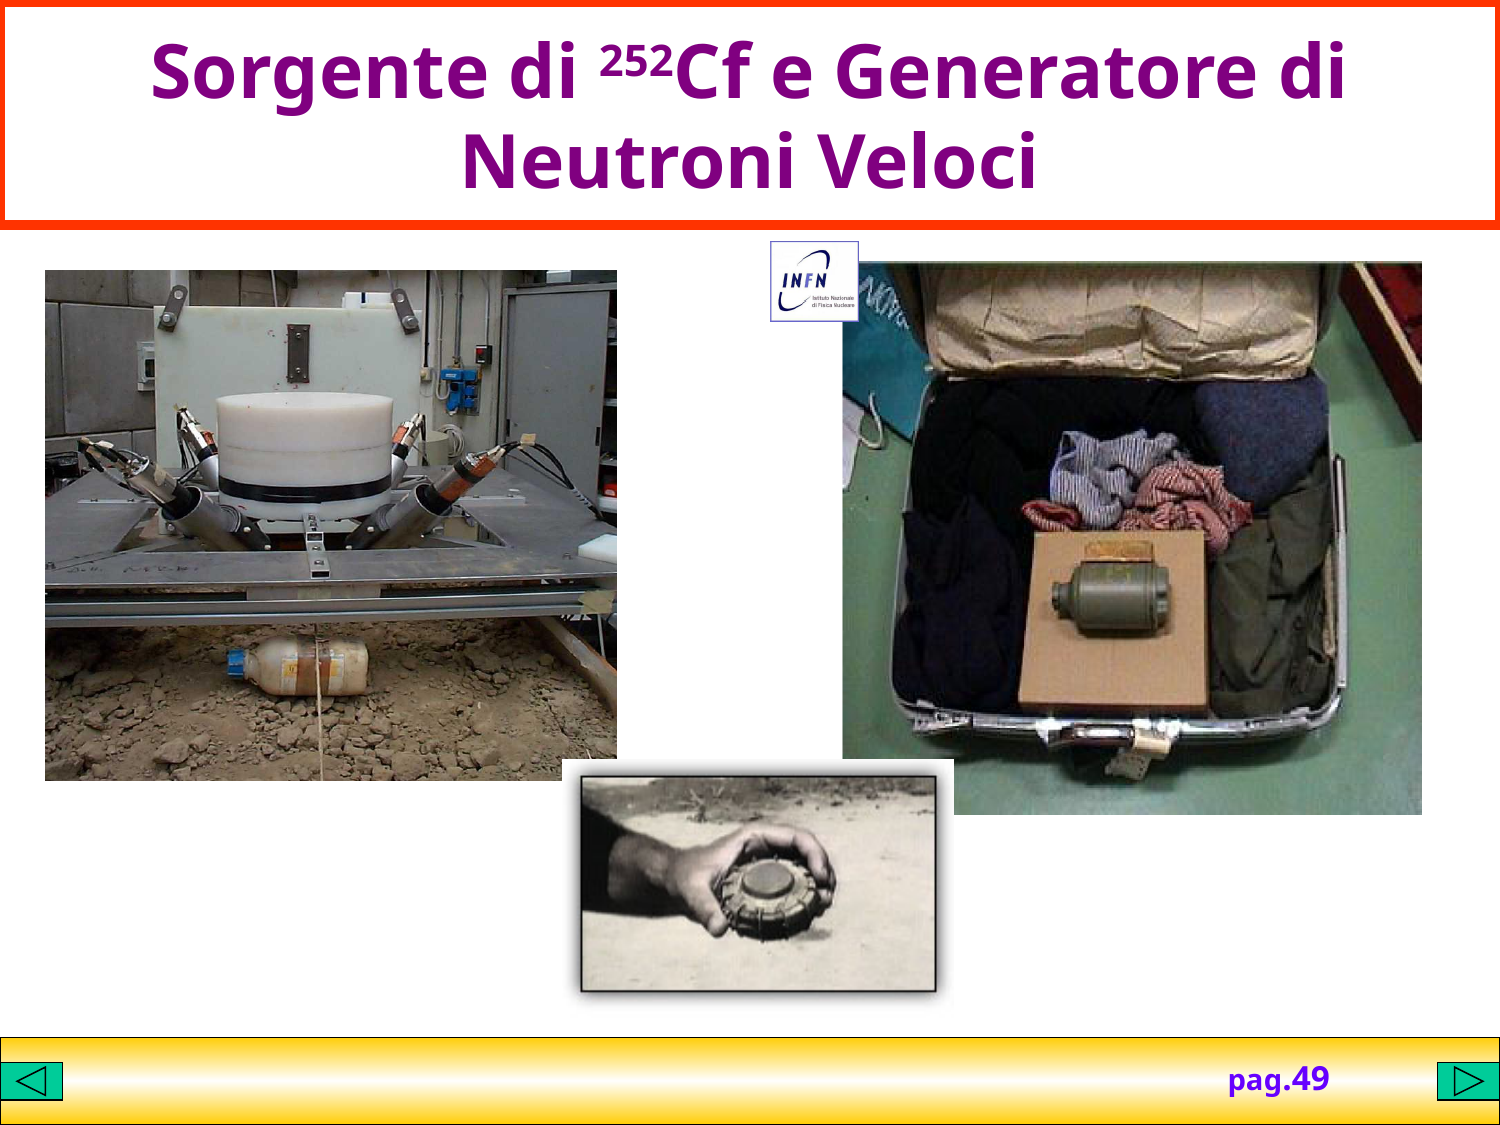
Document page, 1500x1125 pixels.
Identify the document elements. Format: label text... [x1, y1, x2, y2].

title Sorgente di 252Cf e Generatore di Neutroni Veloci [0, 2, 1500, 225]
picture [45, 230, 1463, 1023]
